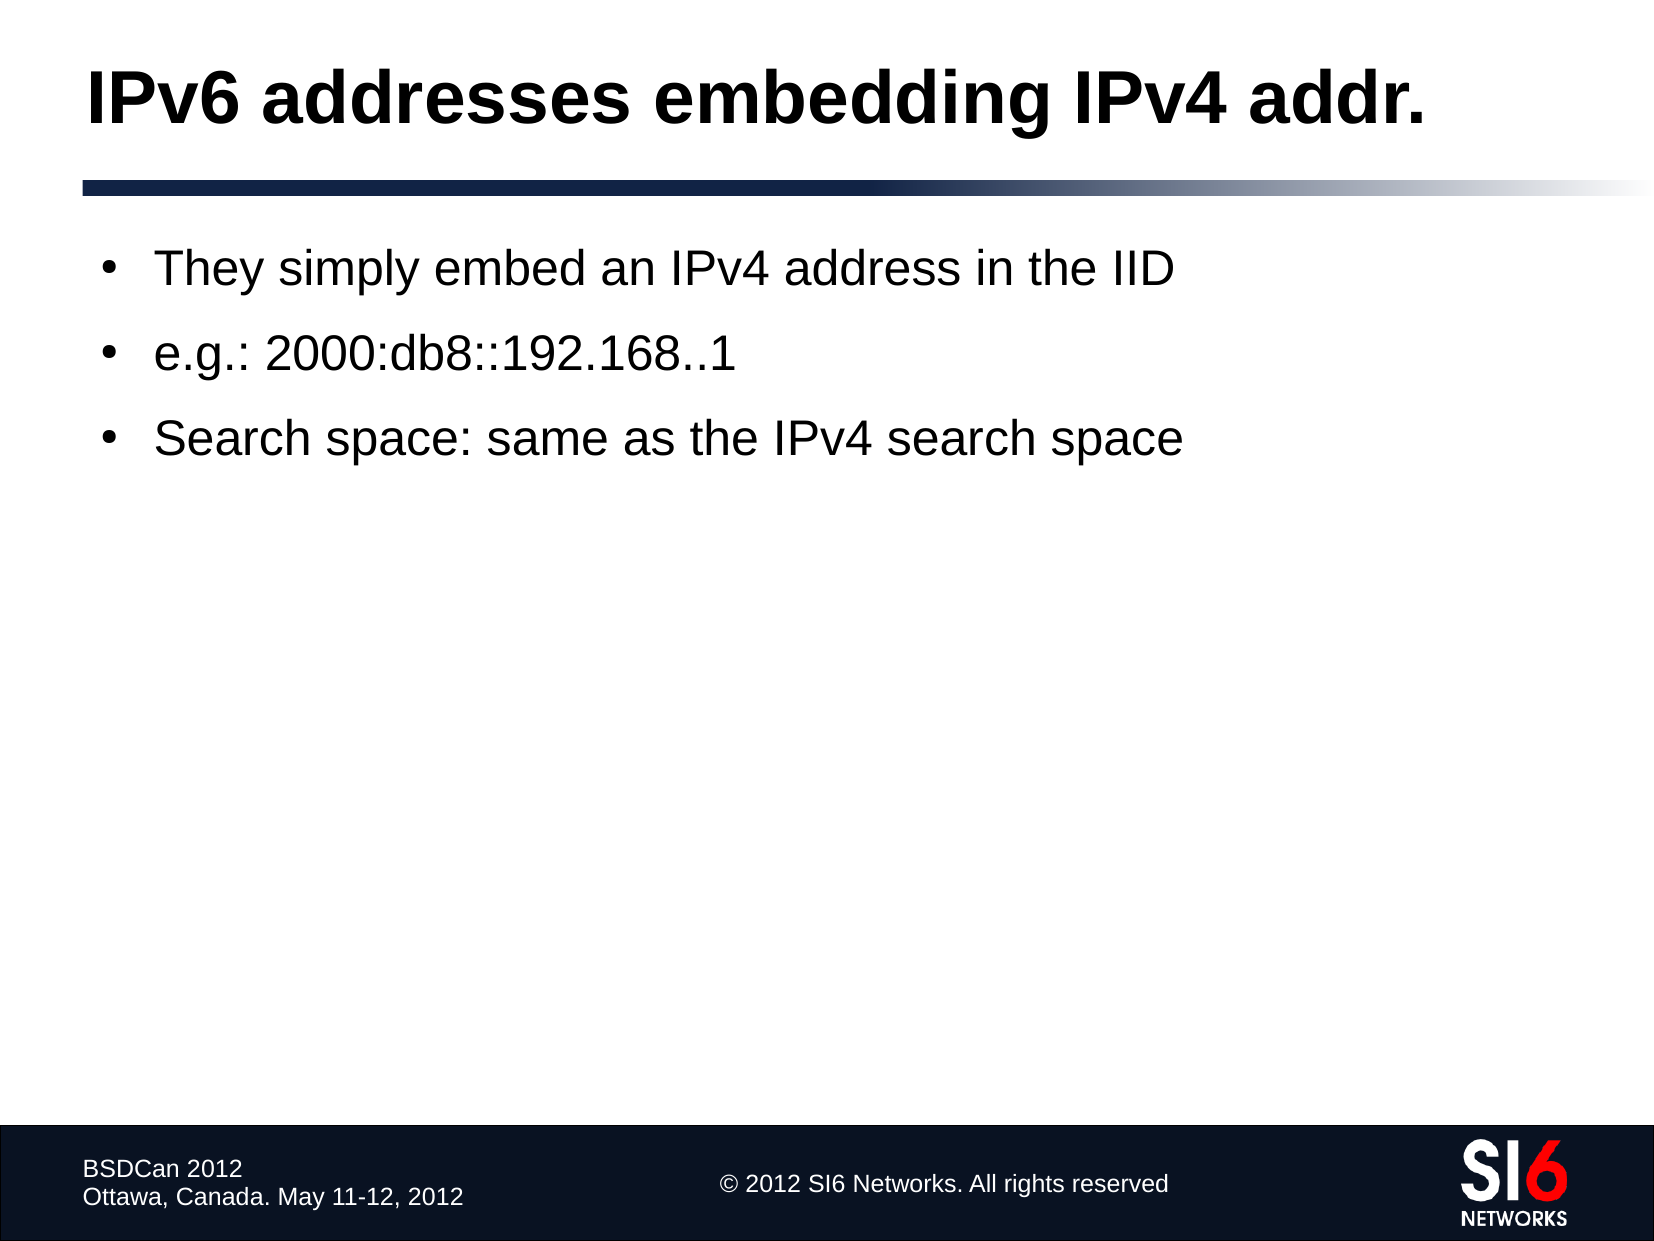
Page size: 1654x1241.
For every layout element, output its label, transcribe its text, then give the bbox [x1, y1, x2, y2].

picture [1461, 1139, 1567, 1226]
title IPv6 addresses embedding IPv4 addr. [86, 30, 1576, 166]
list They simply embed an IPv4 address in the IID e.g.: 2000:db8::192.168..1 Search space: same as the IPv4 search space [82, 240, 1571, 1059]
